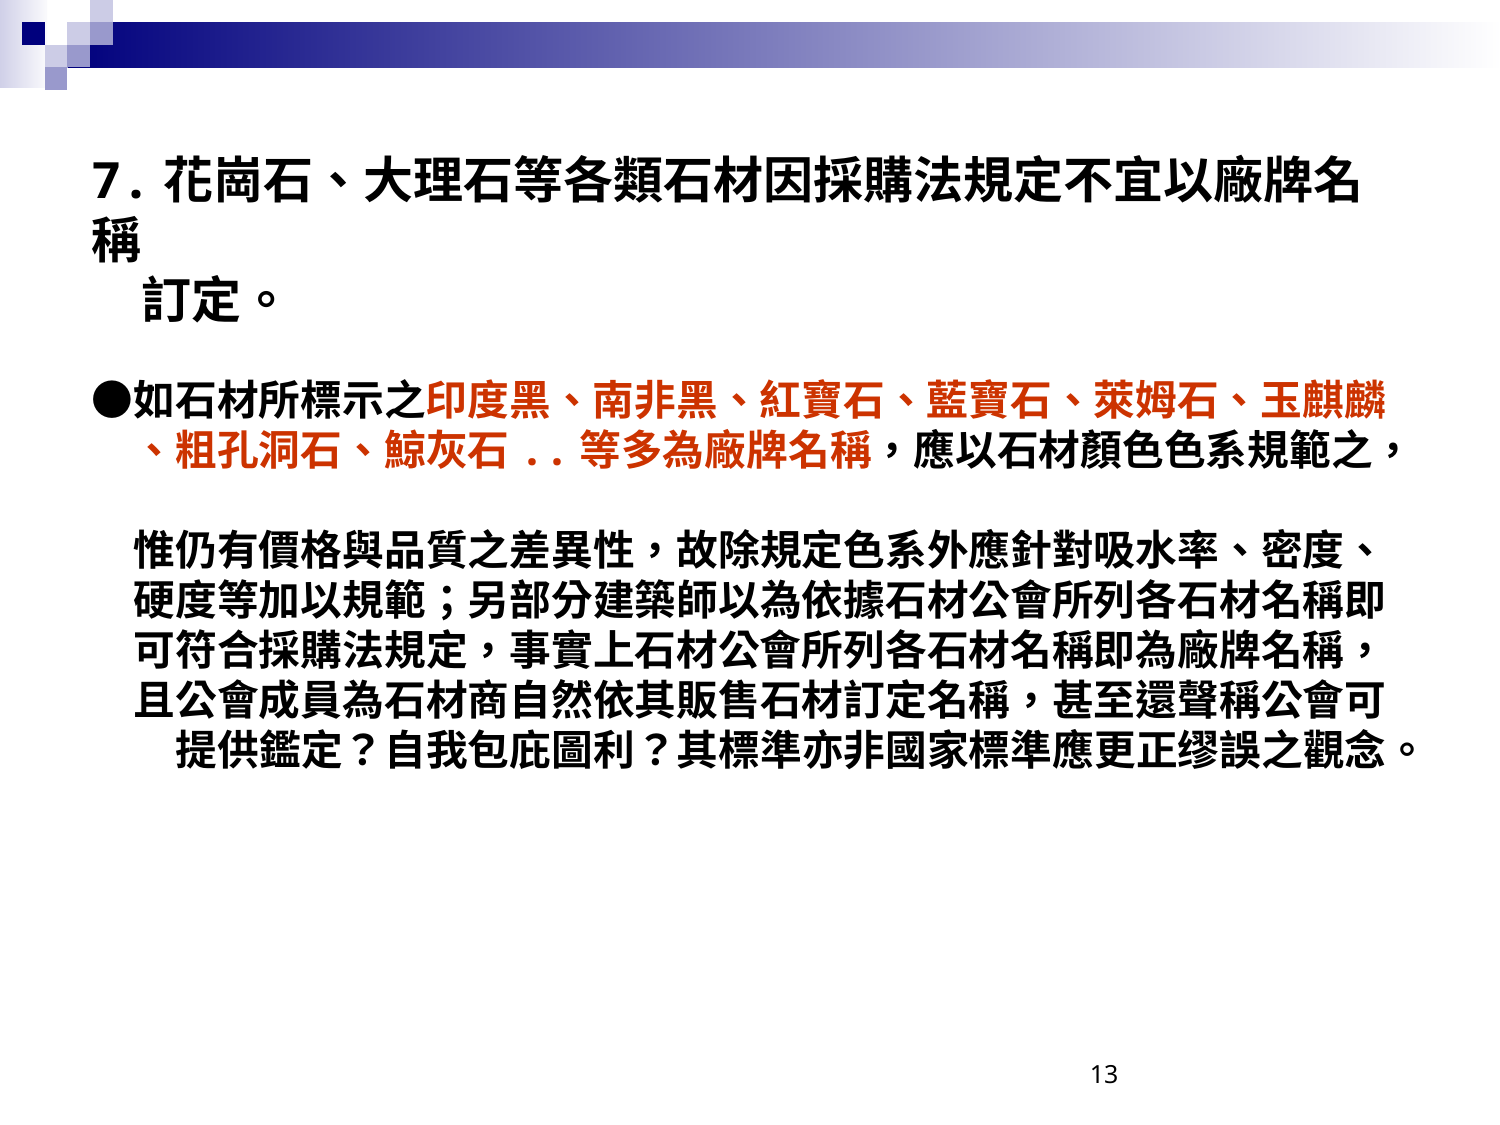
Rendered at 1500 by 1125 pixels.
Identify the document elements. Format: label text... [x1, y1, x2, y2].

text_box 7.花崗石、大理石等各類石材因採購法規定不宜以廠牌名稱 訂定。 ●如石材所標示之印度黑、南非黑、紅寶石、藍寶石、萊姆石、玉麒麟 、粗孔洞石、鯨灰石..等多為廠牌名稱，應以石材顏色色系規範之， 惟仍有價格與品質之差異性，故除規定色系外應針對吸水率、密度、 硬度等加以規範；另部分建築師以為依據石材公會所列各石材名稱即 可符合採購法規定，事實上石材公會所列各石材名稱即為廠牌名稱， 且公會成員為石材商自然依其販售石材訂定名稱，甚至還聲稱公會可 提供鑑定？自我包庇圖利？其標準亦非國家標準應更正缪誤之觀念。 [77, 141, 1423, 966]
text_box [1074, 1025, 1426, 1101]
